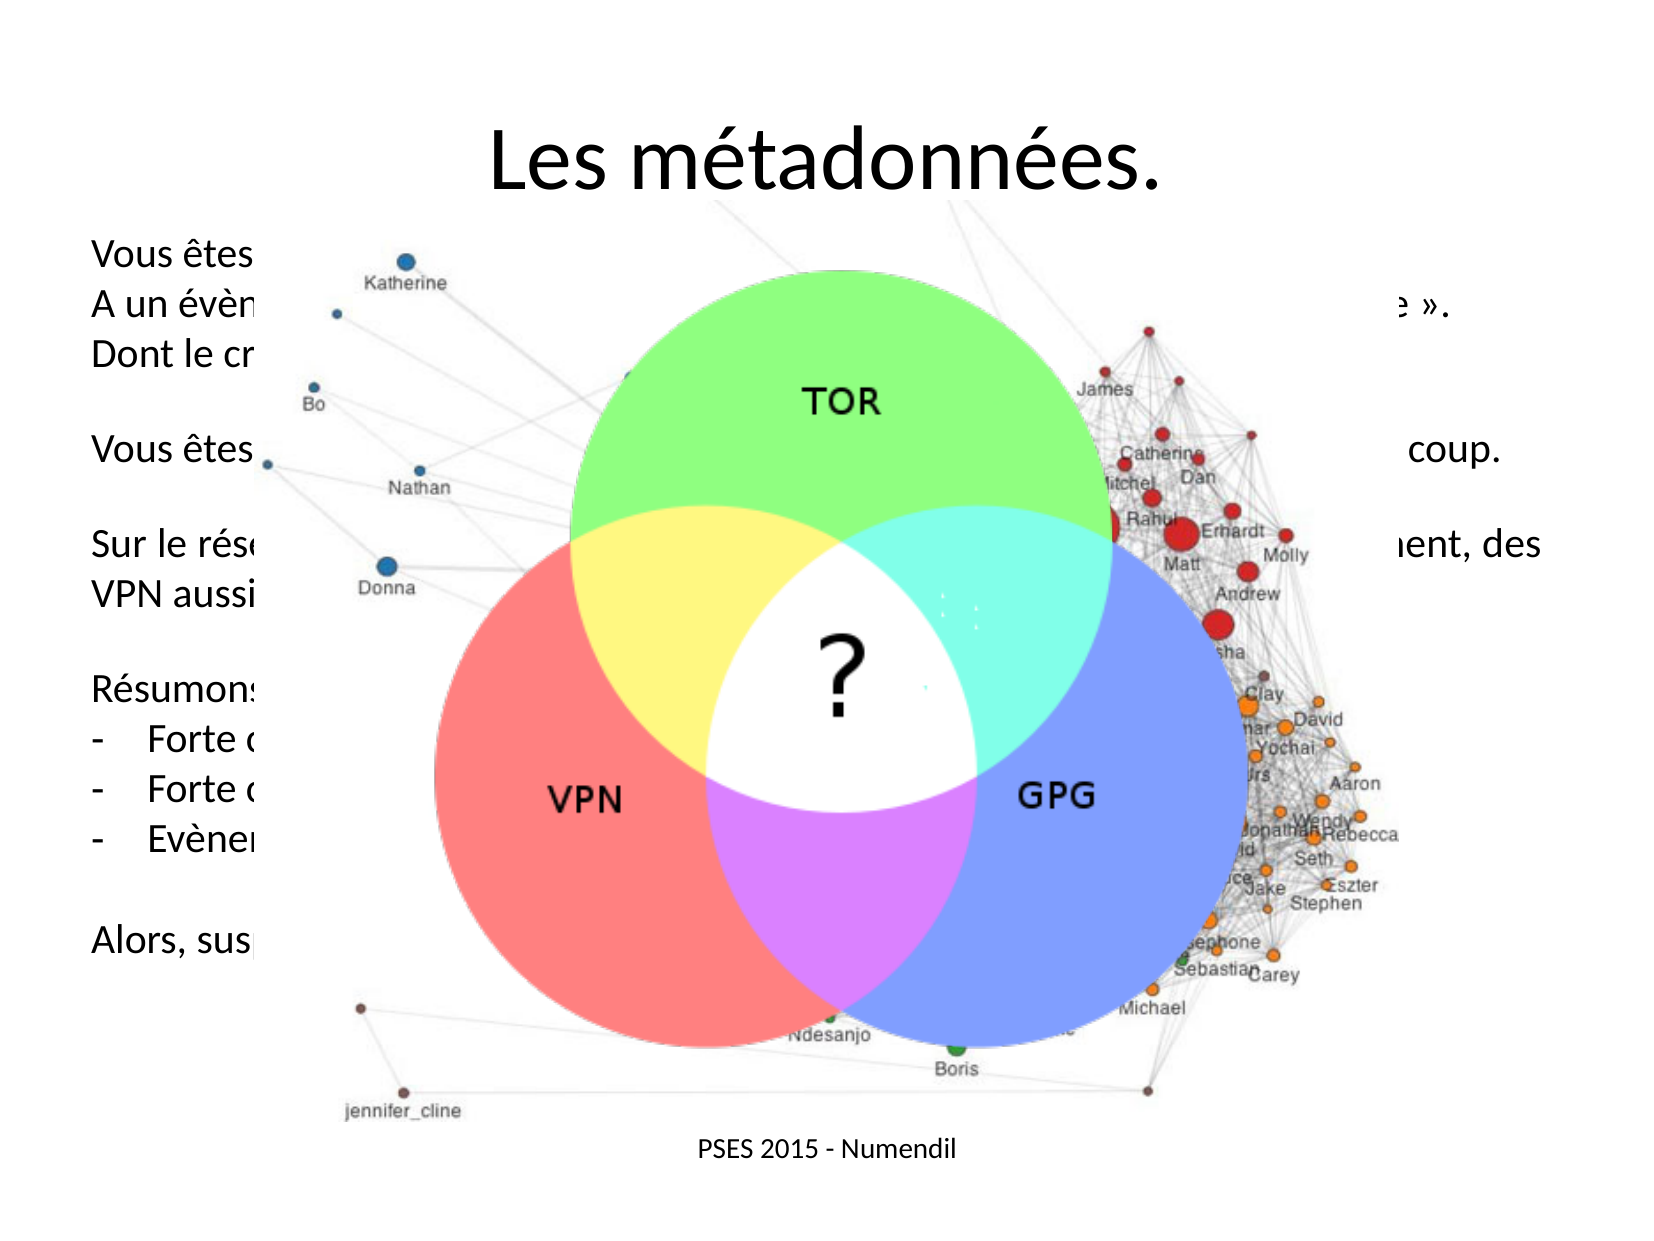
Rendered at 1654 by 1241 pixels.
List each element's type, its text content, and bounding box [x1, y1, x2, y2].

text_box PSES 2015 - Numendil [565, 1134, 1090, 1216]
text_box Vous êtes à Numa, avec beaucoup d’autres téléphones détectés. A un évènement qui parle de « hacking », dont le nom est « Pas Sage en Seine ». Dont le créateur est Bluetouff. Vous êtes peut-être en mode avion : plein de téléphones ont « disparu » d’un coup. Sur le réseau de Numa, « informaticiens » oblige, TOR est utilisé, GPG également, des VPN aussi. Ces mêmes outils utilisés par « les méchants ». Résumons : Forte concentration de personnes dans un même lieu. Forte concentration d’outils de cryptographie Evènement « manifestement » contestataire. Alors, suspect ou pas? [76, 218, 1578, 1134]
title Les métadonnées. [82, 49, 1571, 218]
picture [254, 200, 1399, 1123]
